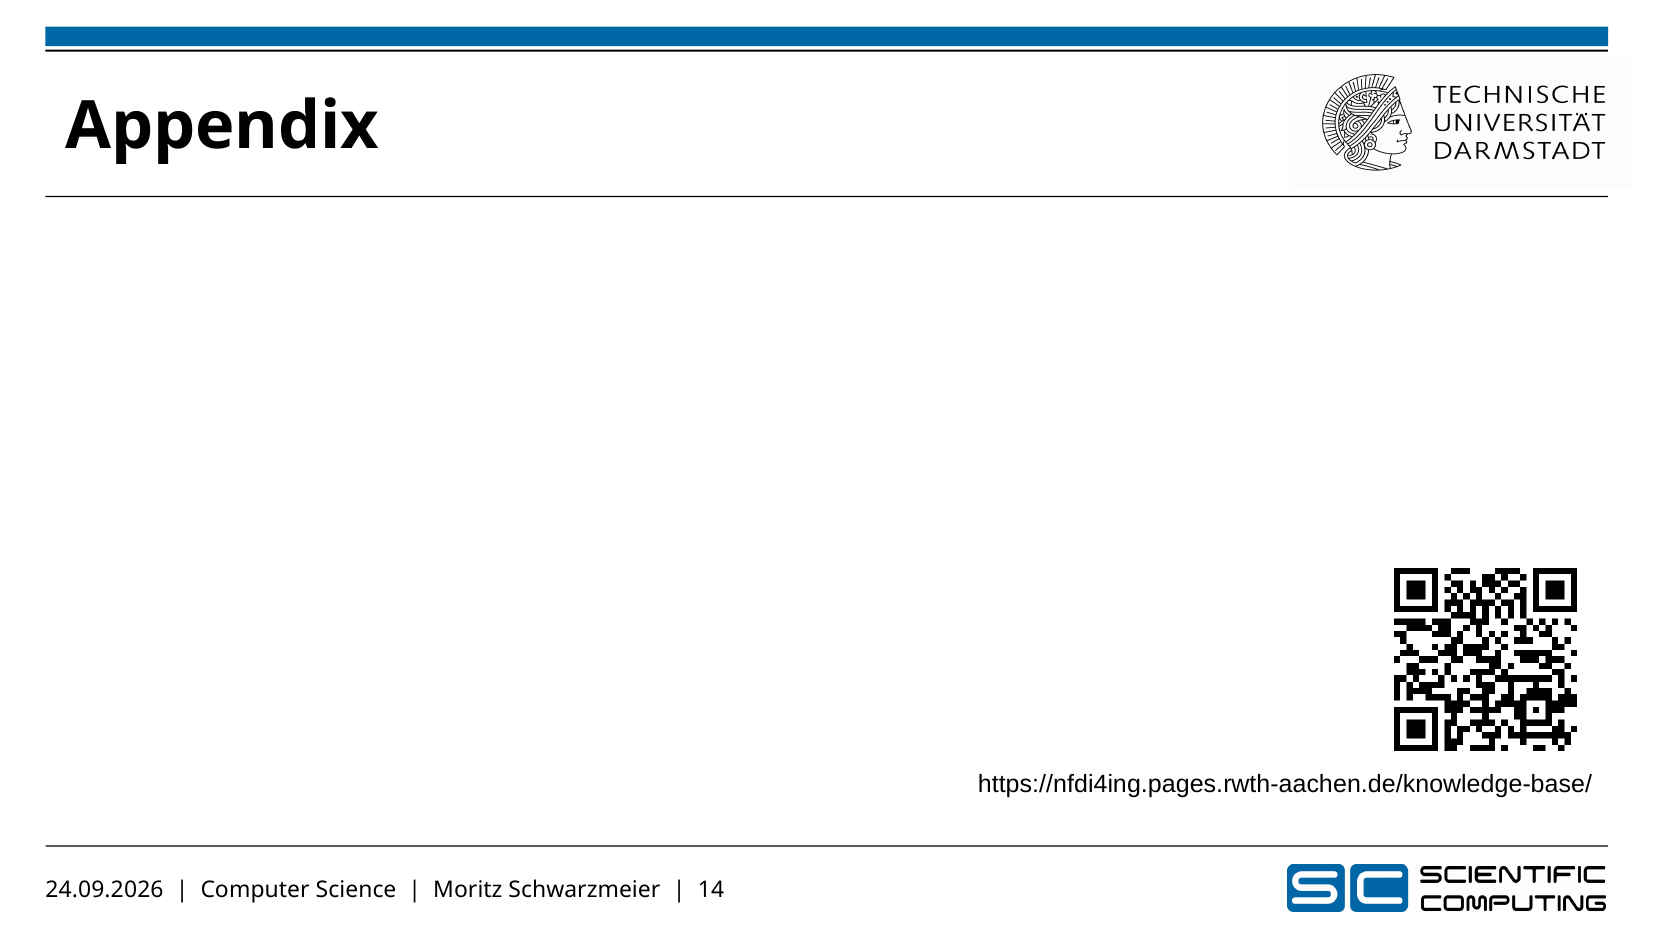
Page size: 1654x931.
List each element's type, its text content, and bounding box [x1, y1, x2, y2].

text_box https://nfdi4ing.pages.rwth-aachen.de/knowledge-base/ [963, 761, 1624, 805]
title Appendix [64, 65, 1309, 181]
picture [1380, 554, 1591, 766]
picture [1287, 864, 1606, 912]
picture [1290, 57, 1633, 188]
